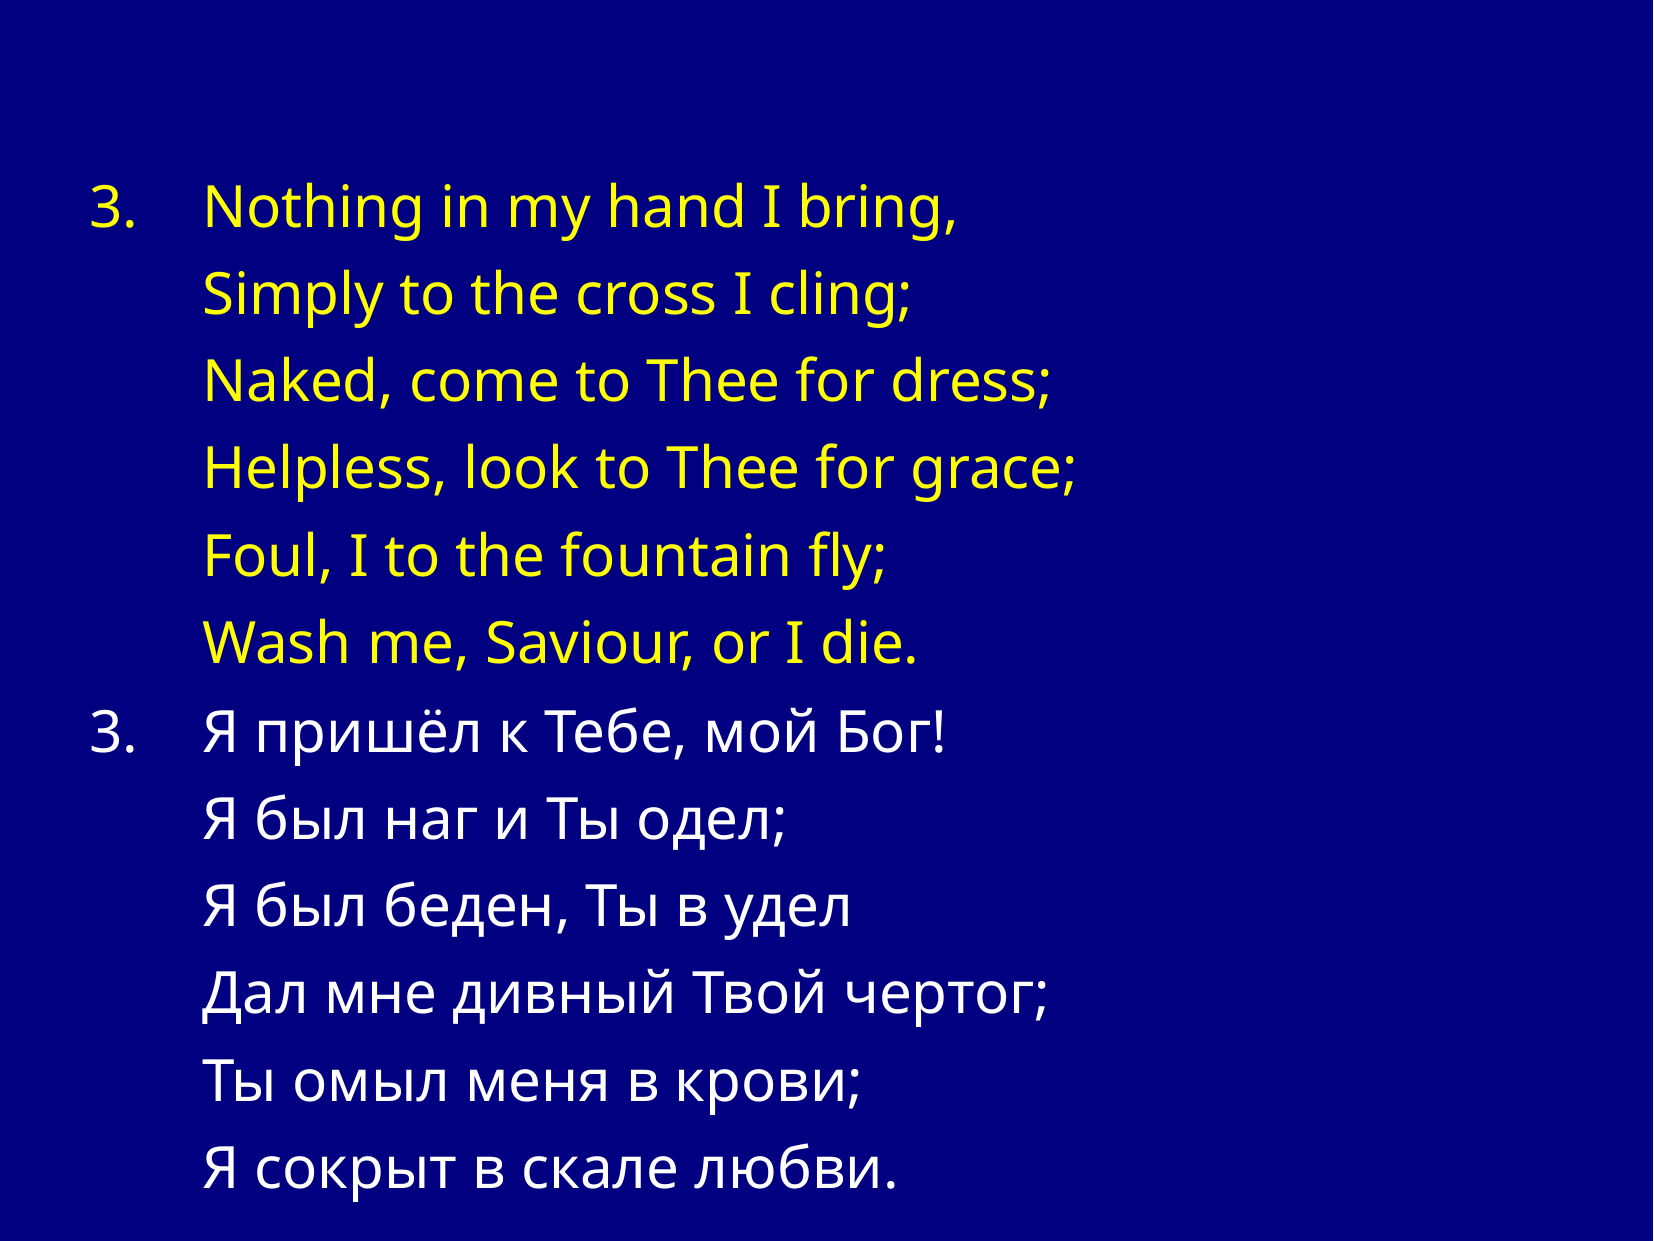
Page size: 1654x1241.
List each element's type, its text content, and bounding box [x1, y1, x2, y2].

text_box 3. Nothing in my hand I bring, Simply to the cross I cling; Naked, come to Thee for dress; Helpless, look to Thee for grace; Foul, I to the fountain fly; Wash me, Saviour, or I die. [75, 150, 1576, 638]
text_box 3. Я пришёл к Тебе, мой Бог! Я был наг и Ты одел; Я был беден, Ты в удел Дал мне дивный Твой чертог; Ты омыл меня в крови; Я сокрыт в скале любви. [75, 675, 1576, 1163]
